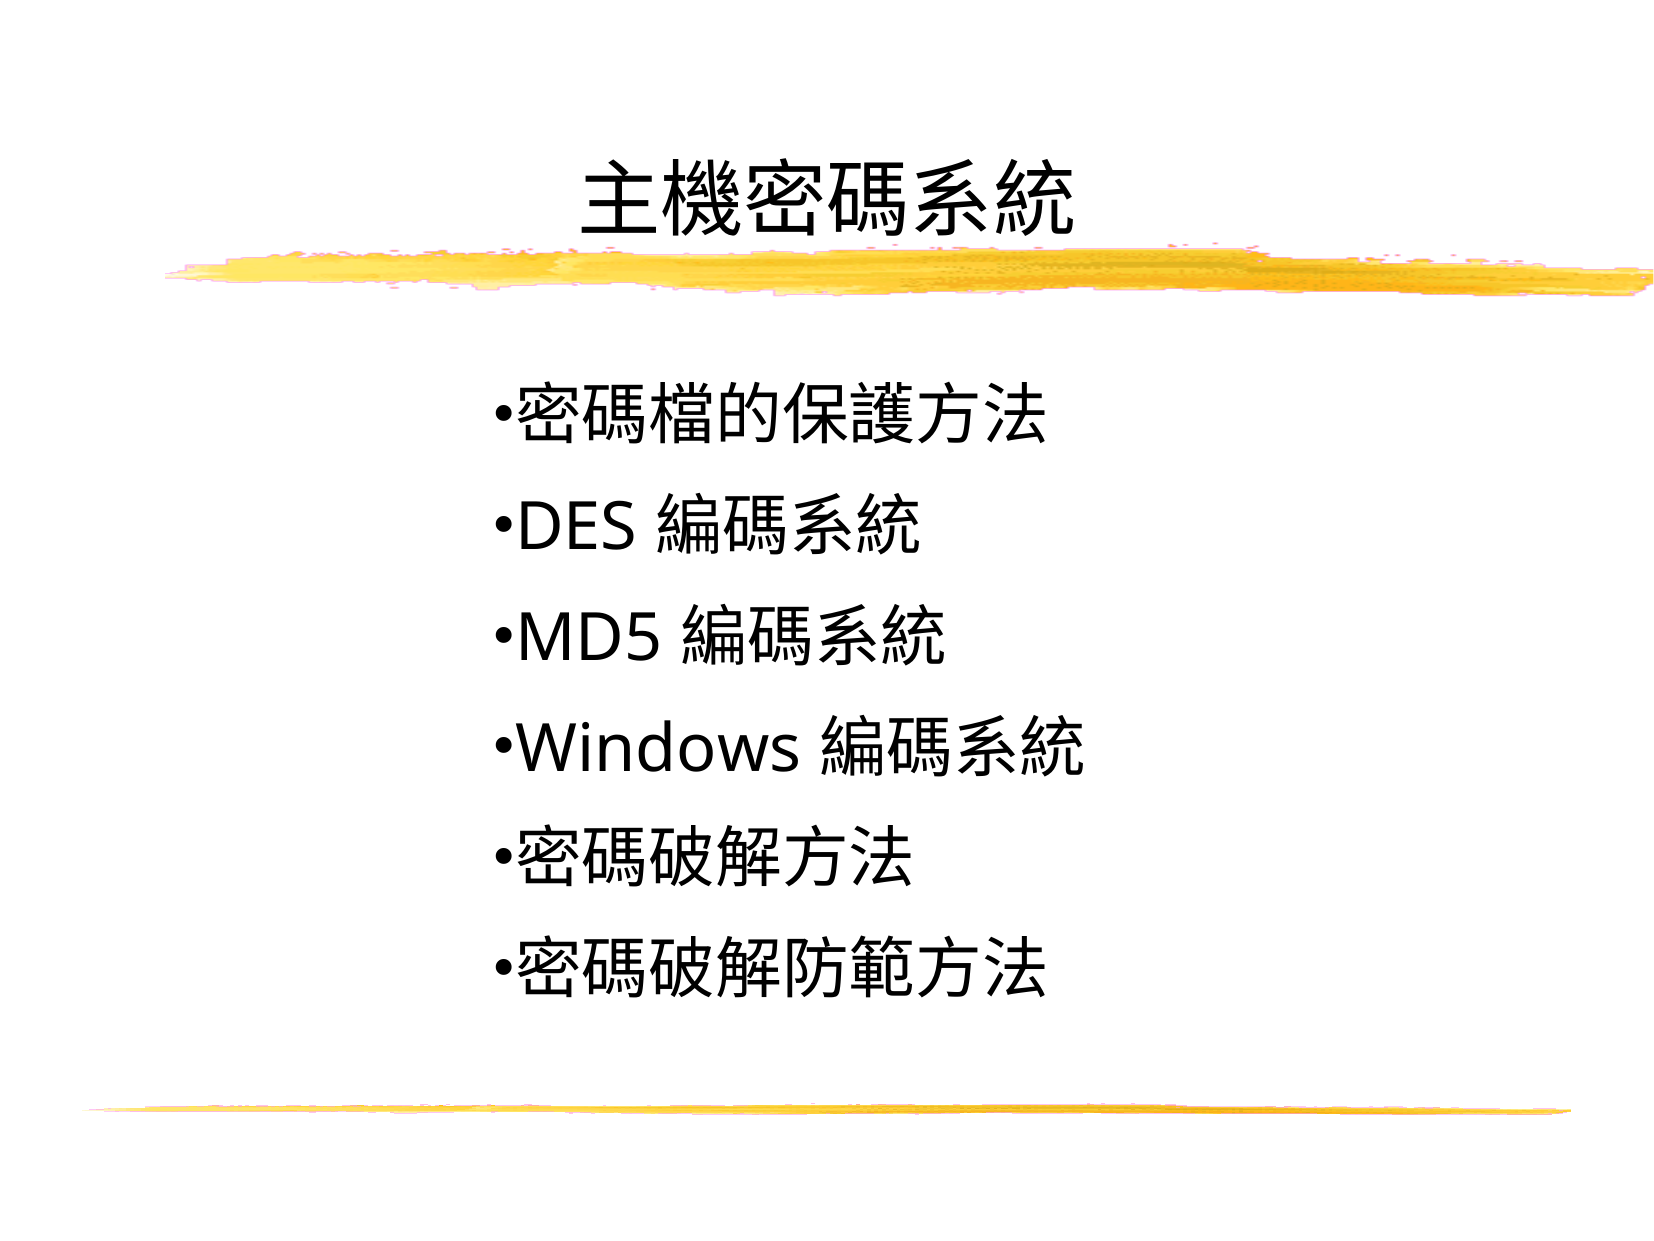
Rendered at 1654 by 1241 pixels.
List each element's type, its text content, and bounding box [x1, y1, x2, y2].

picture [165, 237, 1654, 308]
picture [82, 1102, 477, 1117]
list 密碼檔的保護方法 DES編碼系統 MD5編碼系統 Windows編碼系統 密碼破解方法 密碼破解防範方法 [477, 354, 1402, 1222]
title 主機密碼系統 [124, 55, 1530, 262]
picture [1402, 1102, 1571, 1117]
